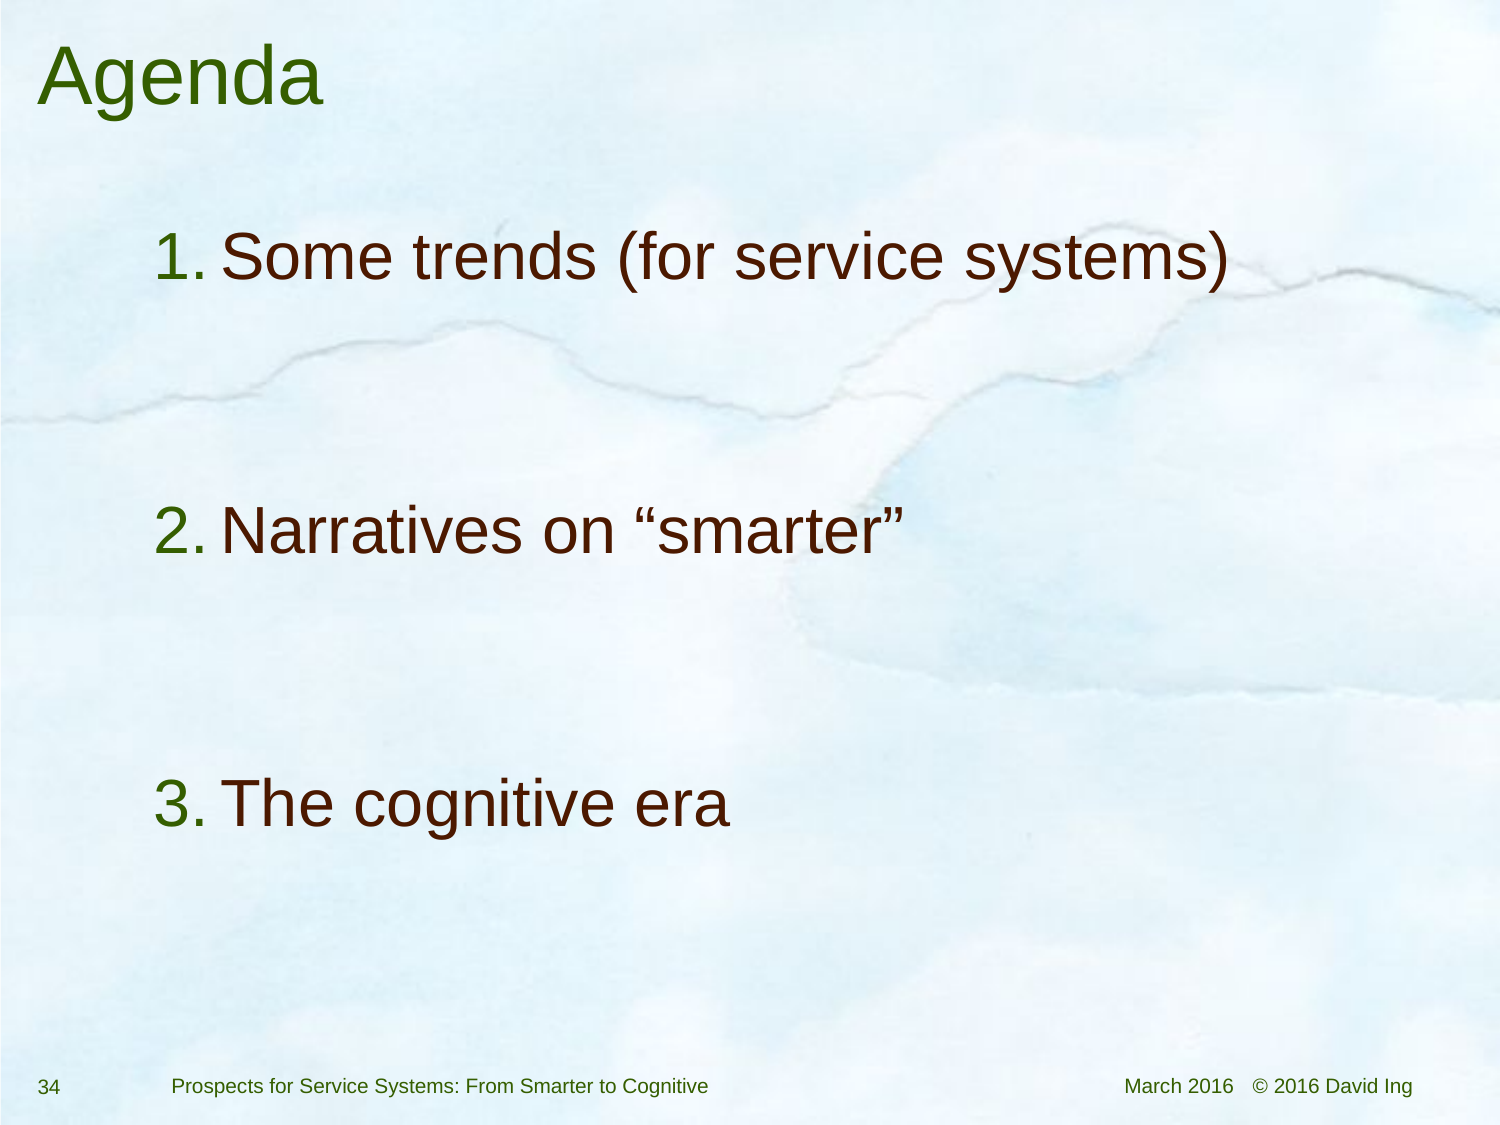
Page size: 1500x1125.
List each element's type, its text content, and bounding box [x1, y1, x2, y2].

title Agenda [37, 37, 1463, 152]
table_cell The cognitive era [214, 760, 1429, 1034]
table_cell Narratives on “smarter” [214, 487, 1429, 760]
table_cell 3. [103, 760, 214, 1034]
table_header 1. [103, 213, 214, 487]
table_header Some trends (for service systems) [214, 213, 1429, 487]
table_cell 2. [103, 487, 214, 760]
picture [0, 0, 1500, 1125]
